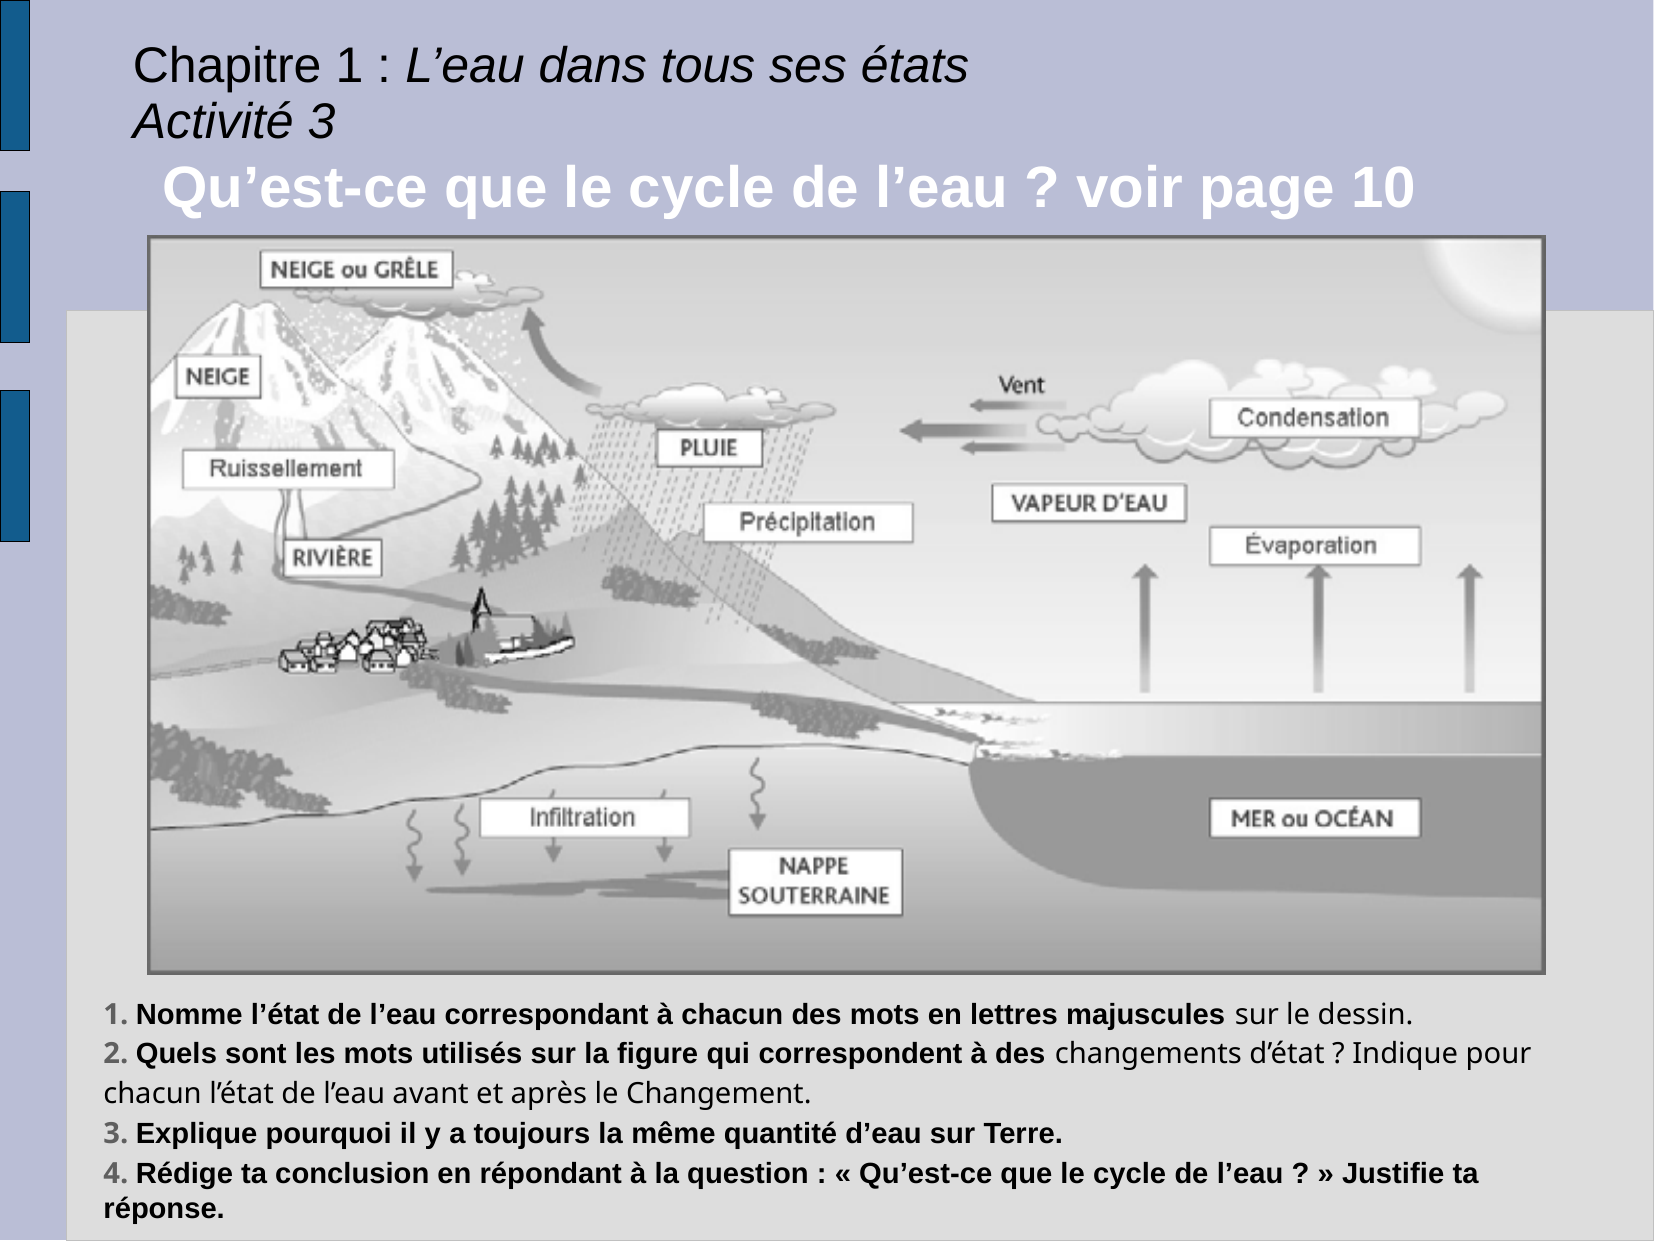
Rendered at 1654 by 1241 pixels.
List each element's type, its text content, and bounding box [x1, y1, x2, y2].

text_box 1. Nomme l’état de l’eau correspondant à chacun des mots en lettres majuscules sur le dessin. 2. Quels sont les mots utilisés sur la figure qui correspondent à des changements d’état ? Indique pour chacun l’état de l’eau avant et après le Changement. 3. Explique pourquoi il y a toujours la même quantité d’eau sur Terre. 4. Rédige ta conclusion en répondant à la question : « Qu’est-ce que le cycle de l’eau ? » Justifie ta réponse. [88, 985, 1625, 1241]
text_box Qu’est-ce que le cycle de l’eau ? voir page 10 [147, 147, 1565, 259]
picture [147, 235, 1546, 975]
text_box Chapitre 1 : L’eau dans tous ses états Activité 3 [118, 29, 1595, 156]
